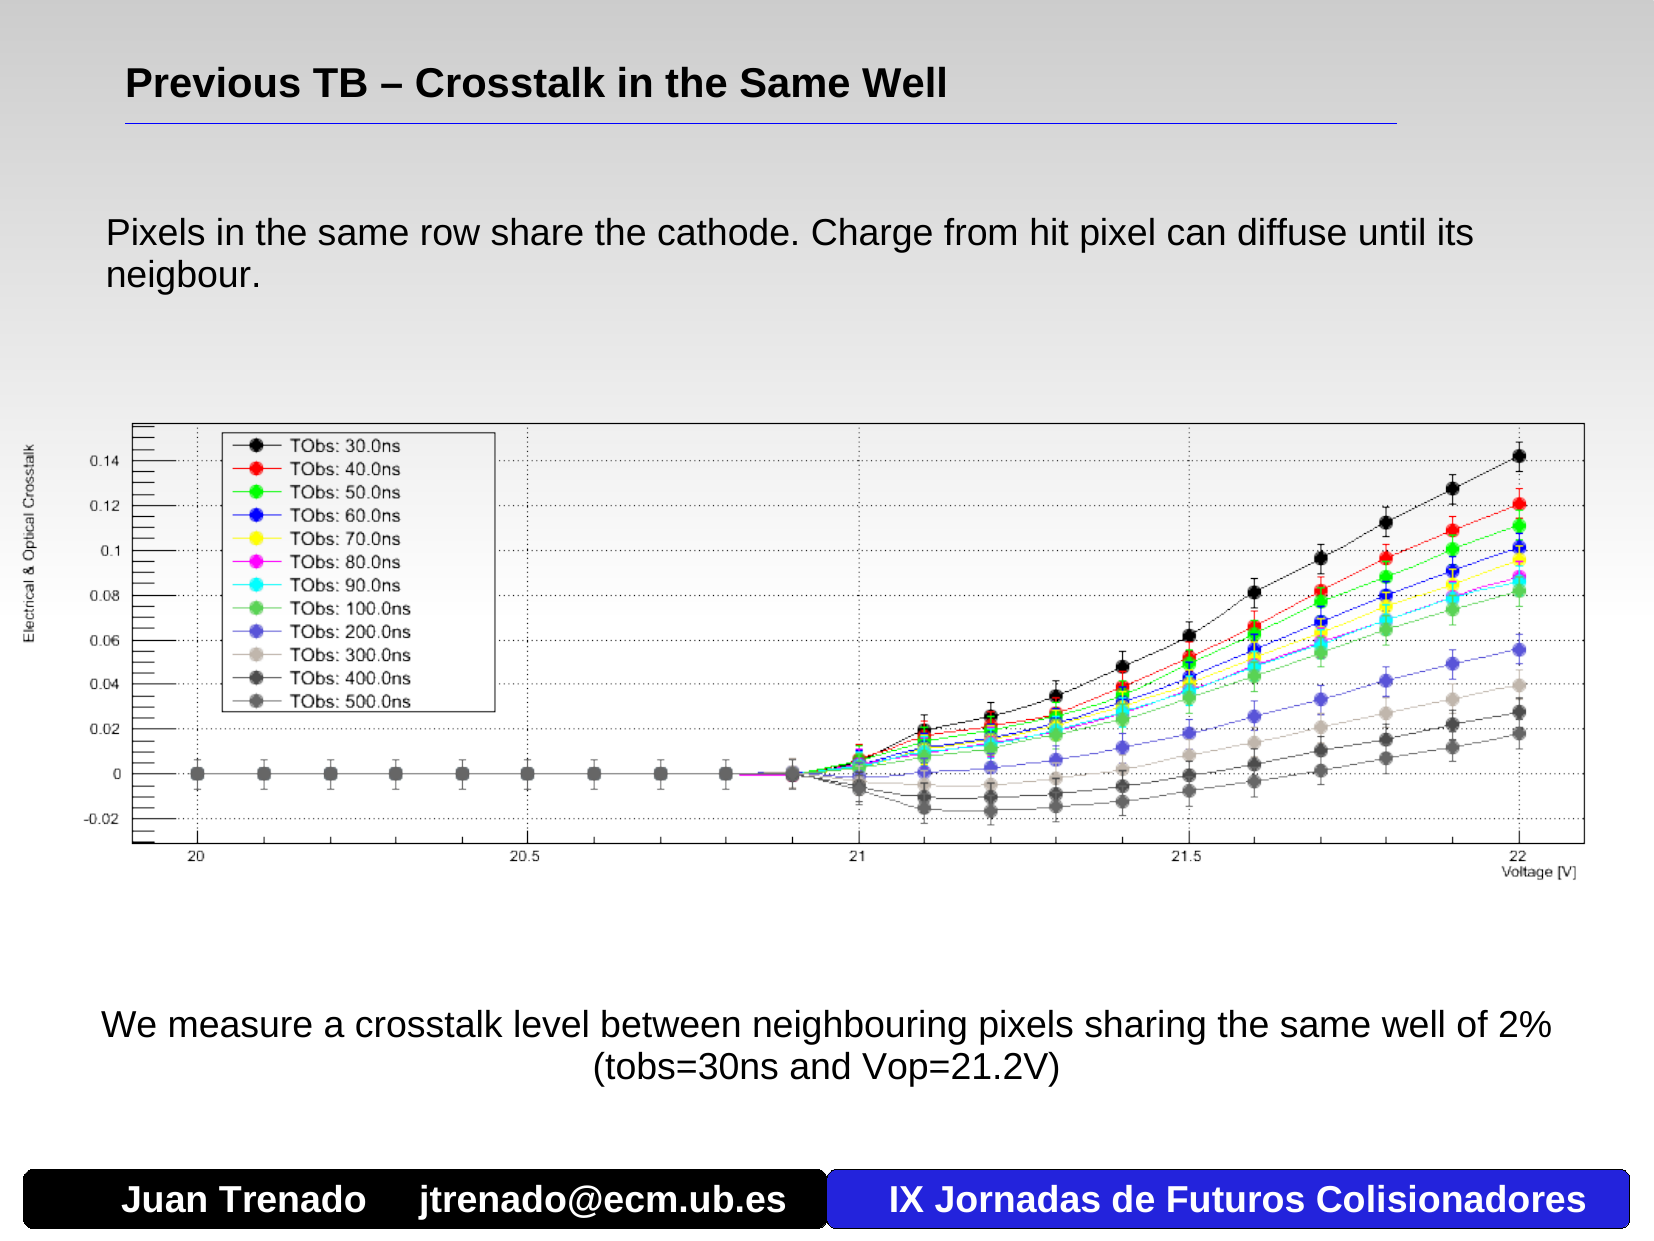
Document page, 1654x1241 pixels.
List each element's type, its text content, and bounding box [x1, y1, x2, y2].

text_box Pixels in the same row share the cathode. Charge from hit pixel can diffuse until its neigbour. [91, 204, 1598, 304]
picture [0, 392, 1635, 905]
text_box We measure a crosstalk level between neighbouring pixels sharing the same well of 2% (tobs=30ns and Vop=21.2V) [76, 995, 1578, 1095]
text_box [23, 1169, 1630, 1229]
text_box Previous TB – Crosstalk in the Same Well [110, 52, 964, 114]
text_box Juan Trenado jtrenado@ecm.ub.es [106, 1170, 803, 1228]
text_box IX Jornadas de Futuros Colisionadores [874, 1170, 1603, 1228]
